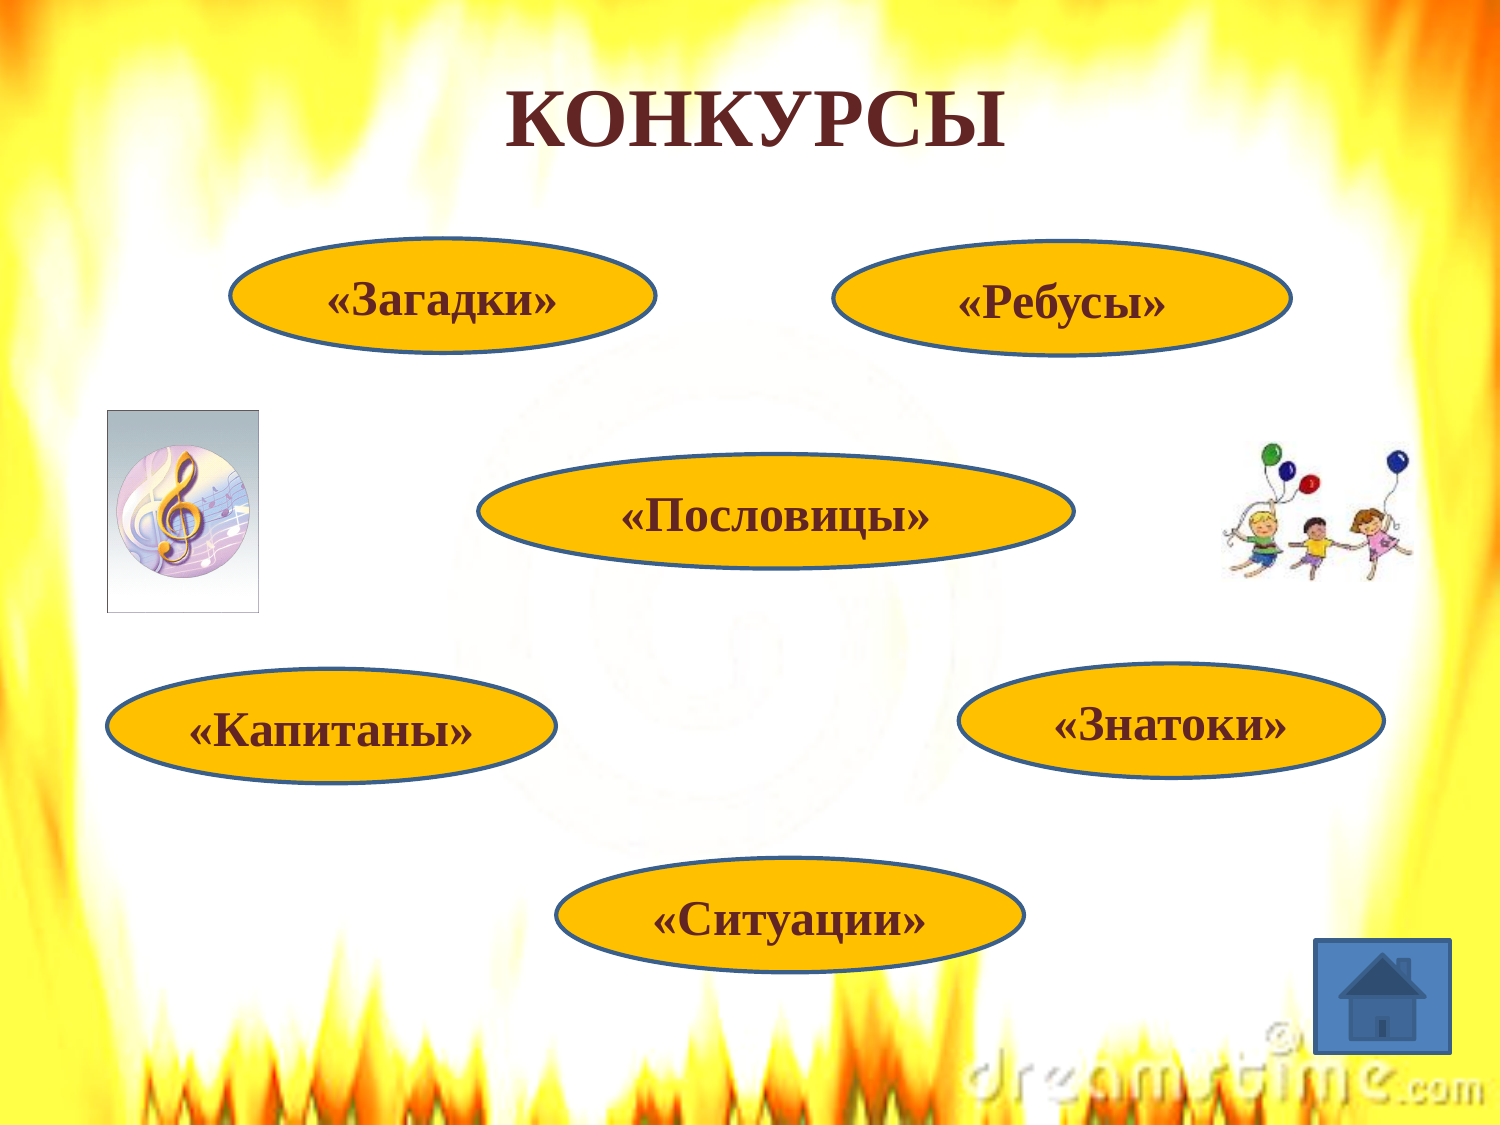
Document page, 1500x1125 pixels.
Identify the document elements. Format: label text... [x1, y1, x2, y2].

text_box «Загадки» [230, 238, 656, 353]
text_box [1315, 940, 1450, 1054]
text_box «Ребусы» [833, 240, 1291, 356]
text_box КОНКУРСЫ [491, 55, 1022, 171]
text_box «Капитаны» [107, 668, 556, 784]
text_box «Ситуации» [556, 857, 1025, 973]
text_box «Пословицы» [478, 454, 1074, 569]
text_box «Знатоки» [958, 663, 1384, 778]
picture [0, 0, 1500, 1125]
